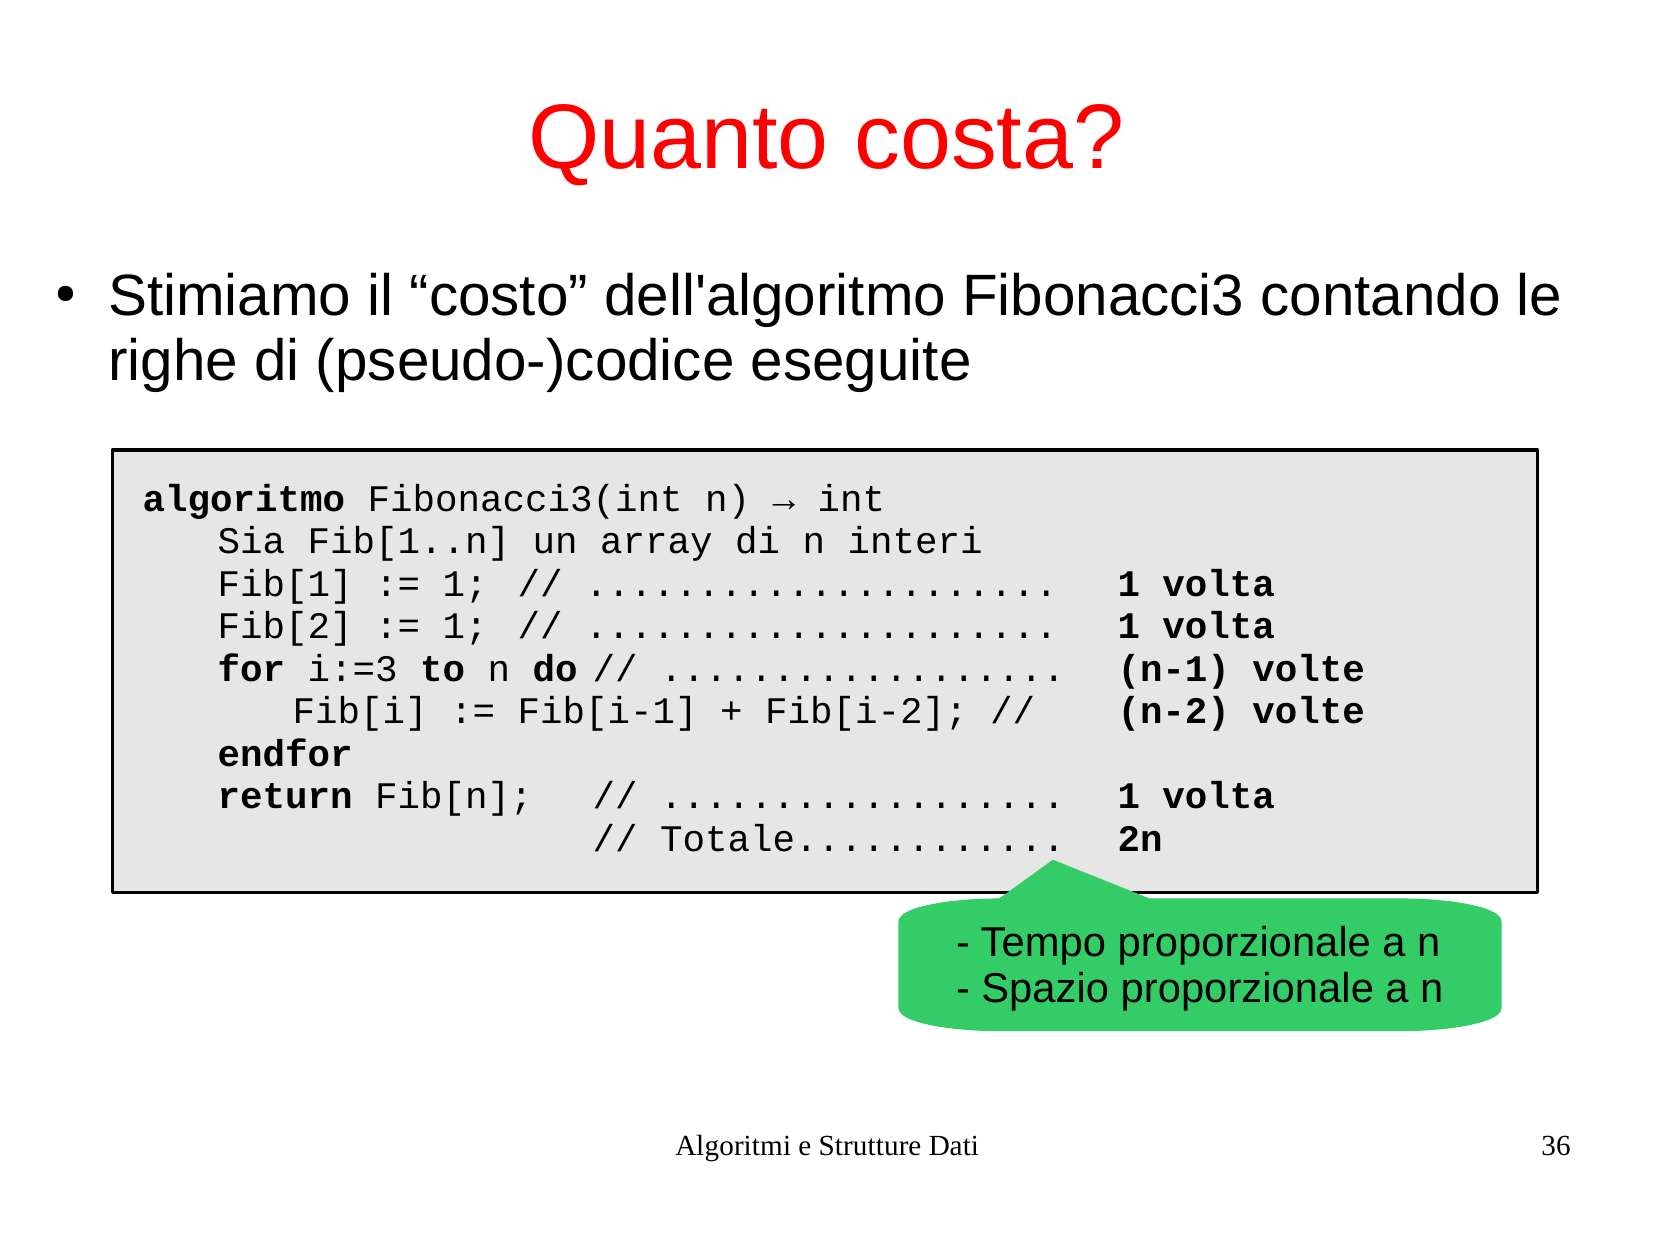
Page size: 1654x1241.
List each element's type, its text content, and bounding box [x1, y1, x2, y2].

text_box - Tempo proporzionale a n - Spazio proporzionale a n [900, 861, 1501, 1030]
title Quanto costa? [82, 49, 1571, 226]
text_box algoritmo Fibonacci3(int n) → int Sia Fib[1..n] un array di n interi Fib[1] := 1; // ..................... 1 volta Fib[2] := 1; // ..................... 1 volta for i:=3 to n do // .................. (n-1) volte Fib[i] := Fib[i-1] + Fib[i-2]; // (n-2) volte endfor return Fib[n]; // .................. 1 volta // Totale............ 2n [112, 450, 1538, 893]
list Stimiamo il “costo” dell'algoritmo Fibonacci3 contando le righe di (pseudo-)codice eseguite [37, 262, 1613, 1109]
